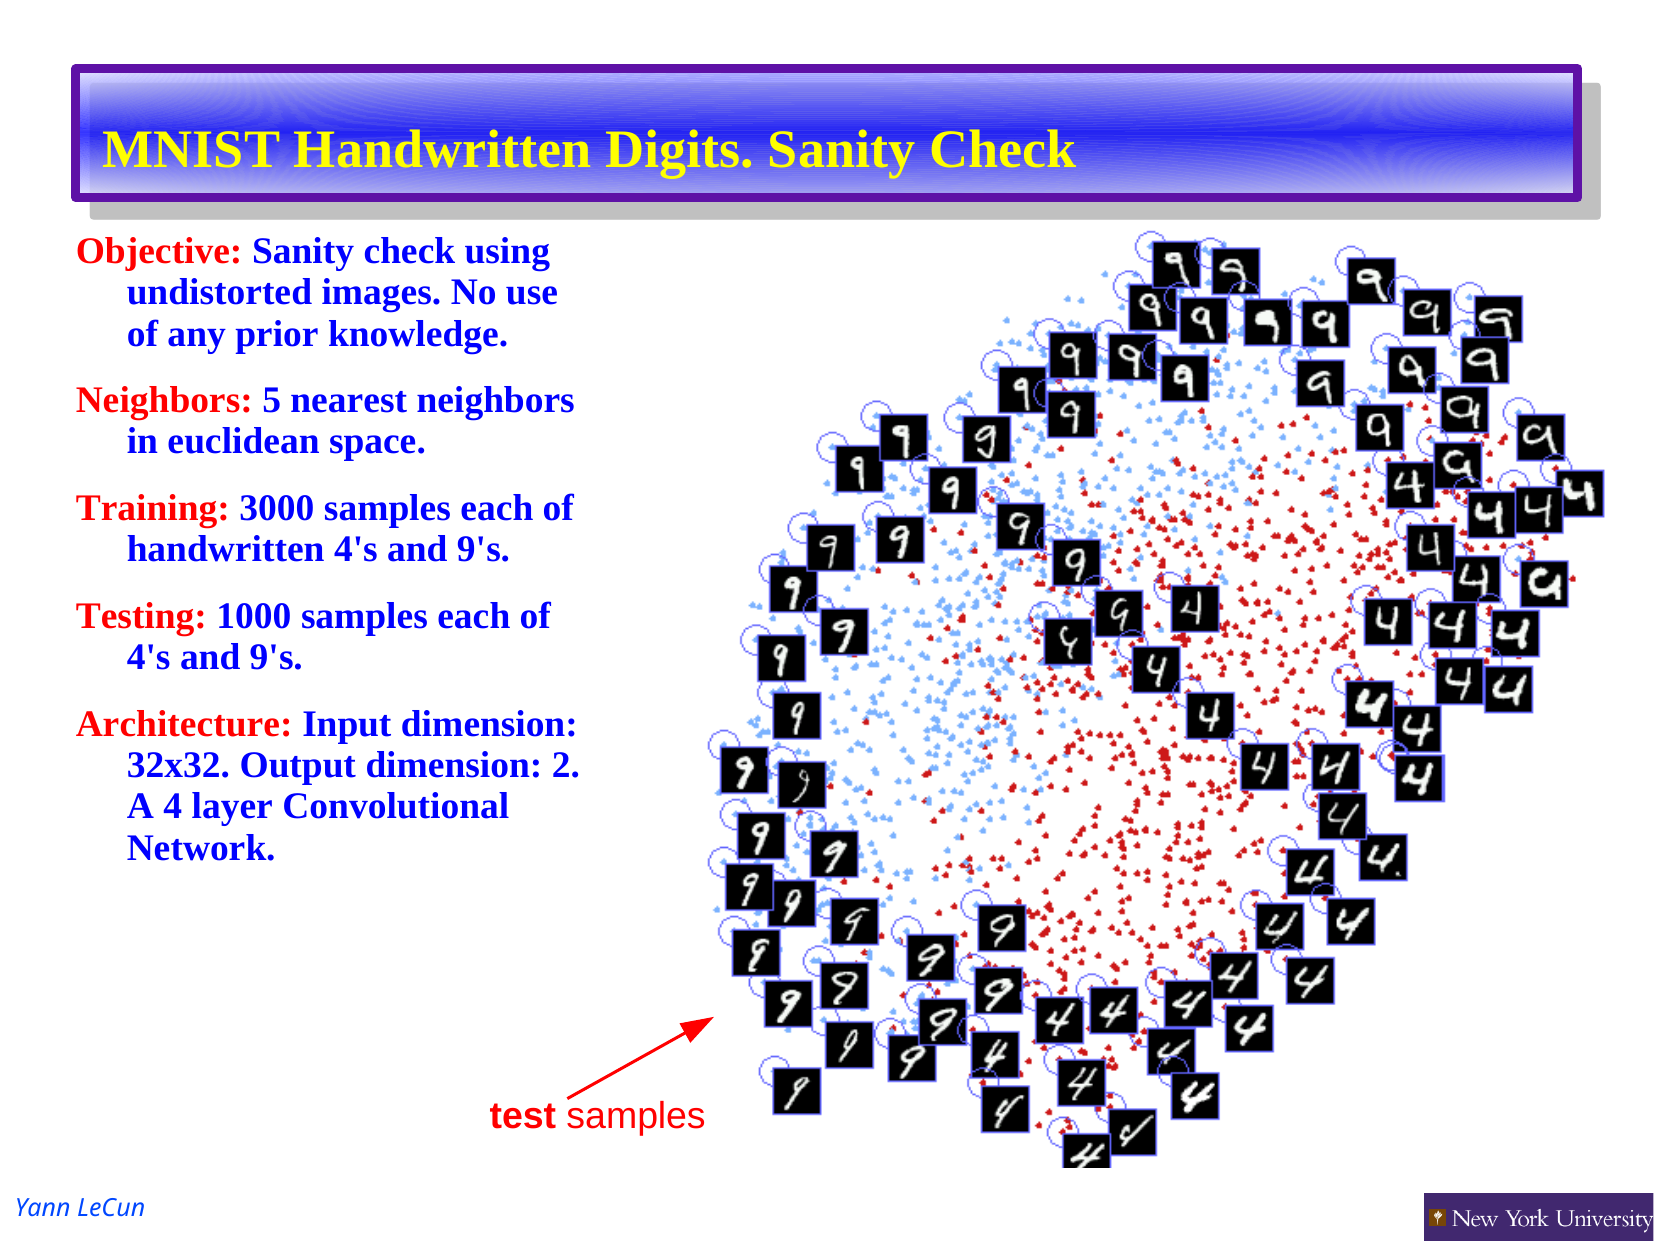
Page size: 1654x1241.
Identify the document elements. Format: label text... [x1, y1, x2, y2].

picture [704, 228, 1612, 1168]
picture [1424, 1193, 1654, 1241]
title MNIST Handwritten Digits. Sanity Check [75, 38, 1578, 198]
text_box test samples [450, 1094, 756, 1144]
list Objective: Sanity check using undistorted images. No use of any prior knowledge. Neighbors: 5 nearest neighbors in euclidean space. Training: 3000 samples each of handwritten 4's and 9's. Testing: 1000 samples each of 4's and 9's. Architecture: Input dimension: 32x32. Output dimension: 2. A 4 layer Convolutional Network. [75, 229, 599, 1143]
